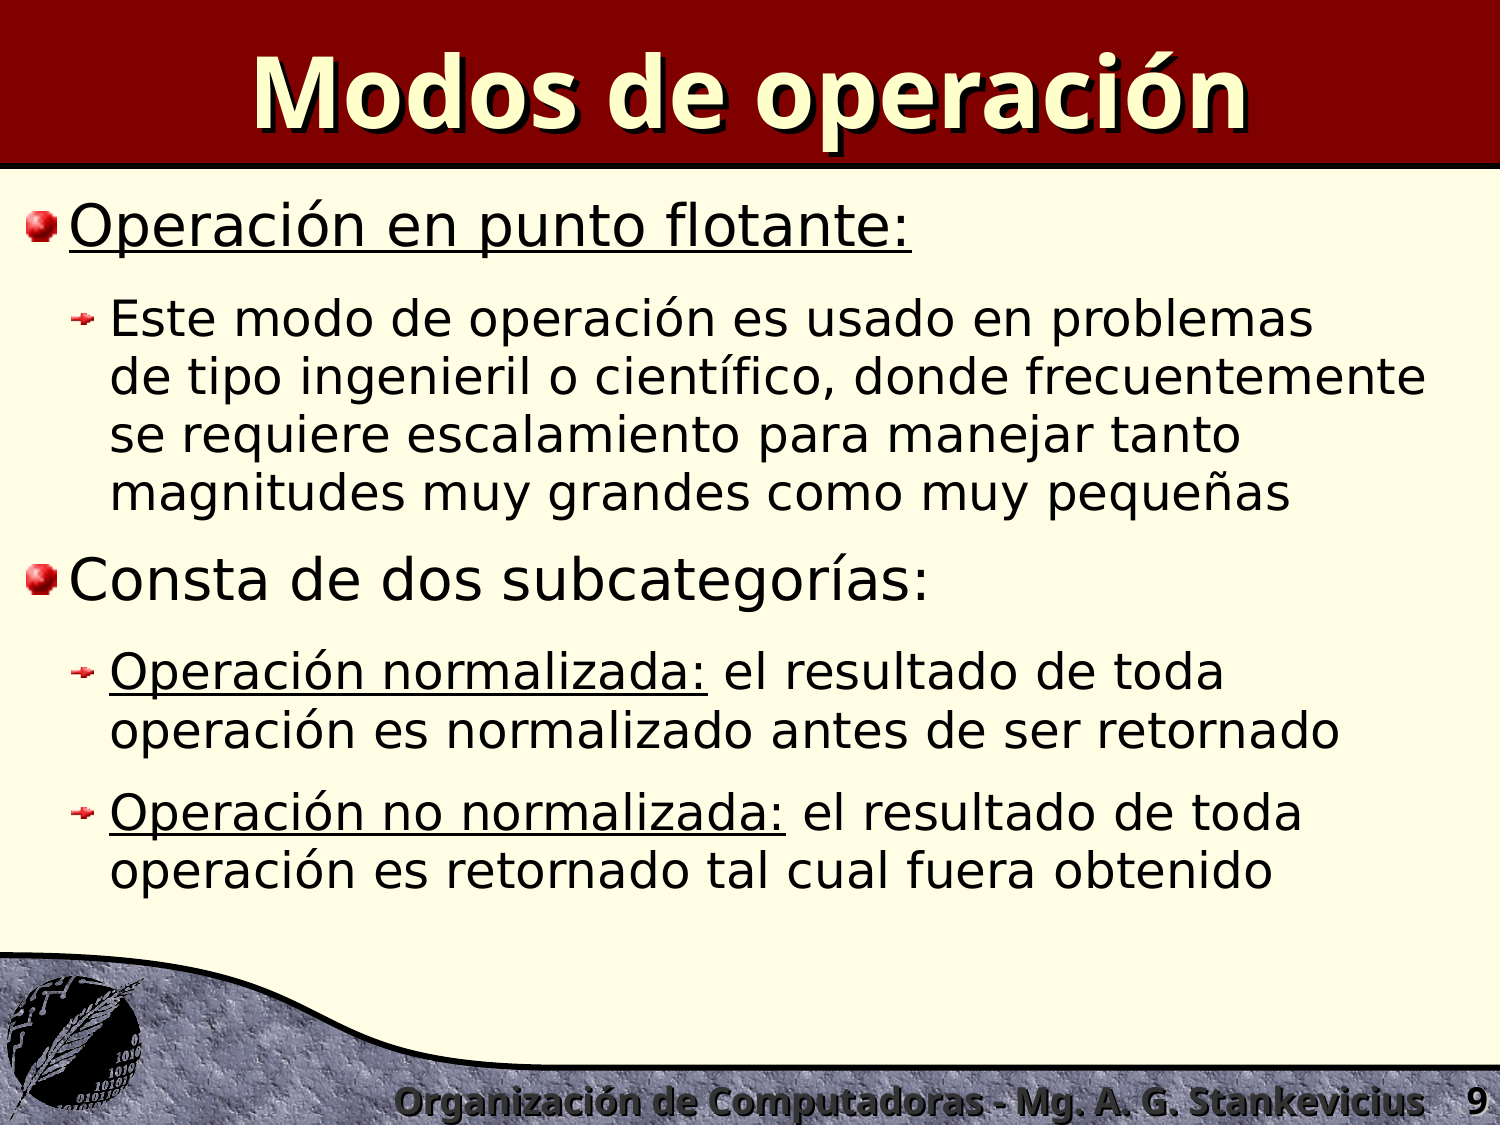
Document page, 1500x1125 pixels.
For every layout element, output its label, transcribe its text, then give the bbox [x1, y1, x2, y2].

picture [448, 1100, 455, 1110]
picture [0, 959, 1500, 1125]
picture [802, 1100, 806, 1110]
title Modos de operación [15, 5, 1485, 160]
picture [1058, 1100, 1065, 1110]
list Operación en punto flotante: Este modo de operación es usado en problemas de tipo ingenieril o científico, donde frecuentemente se requiere escalamiento para manejar tanto magnitudes muy grandes como muy pequeñas Consta de dos subcategorías: Operación normalizada: el resultado de toda operación es normalizado antes de ser retornado Operación no normalizada: el resultado de toda operación es retornado tal cual fuera obtenido [11, 192, 1486, 935]
